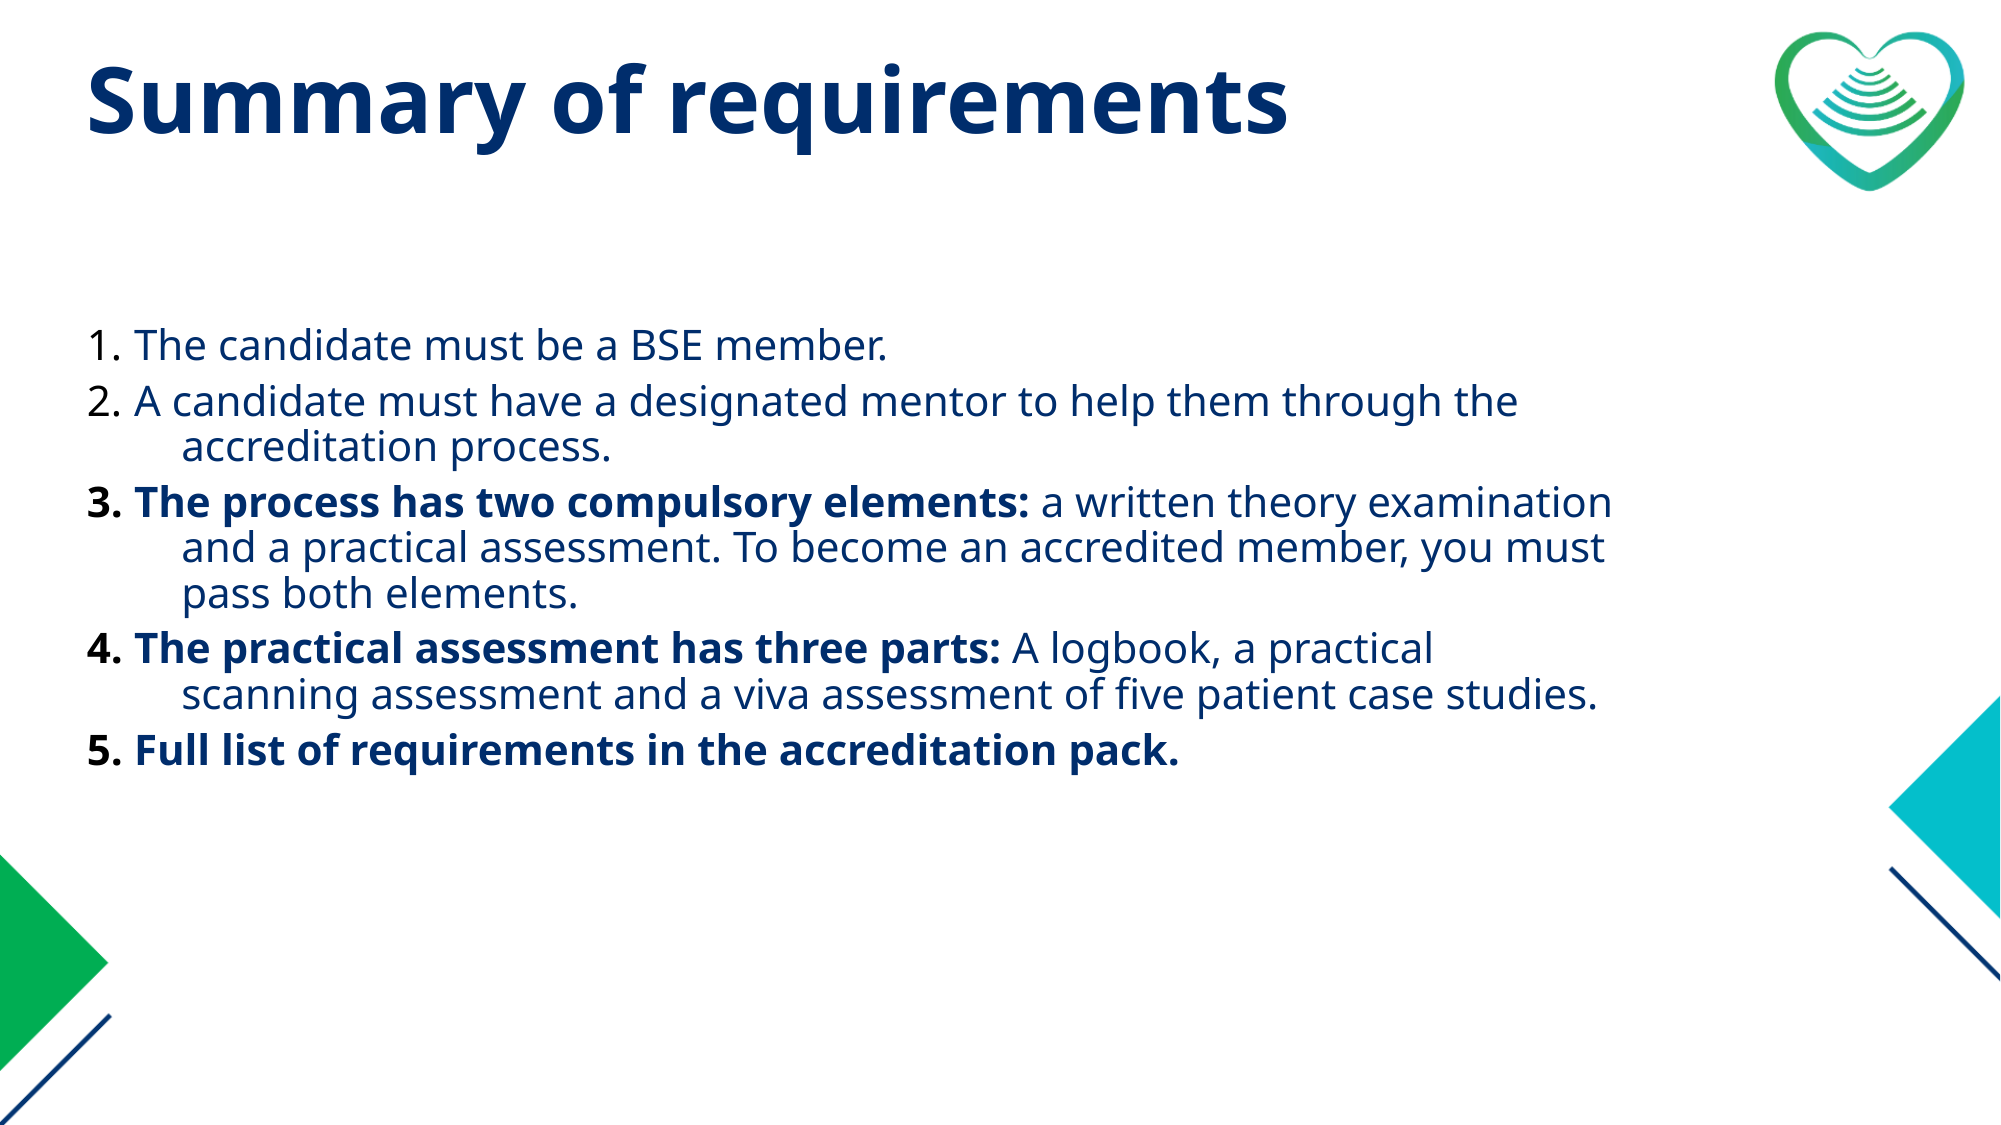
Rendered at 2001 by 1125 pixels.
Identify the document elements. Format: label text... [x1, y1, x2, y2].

list The candidate must be a BSE member. A candidate must have a designated mentor to help them through the accreditation process. The process has two compulsory elements: a written theory examination and a practical assessment. To become an accredited member, you must pass both elements. The practical assessment has three parts: A logbook, a practical scanning assessment and a viva assessment of five patient case studies. Full list of requirements in the accreditation pack. [203, 228, 1859, 1075]
title Summary of requirements [141, 85, 1797, 210]
